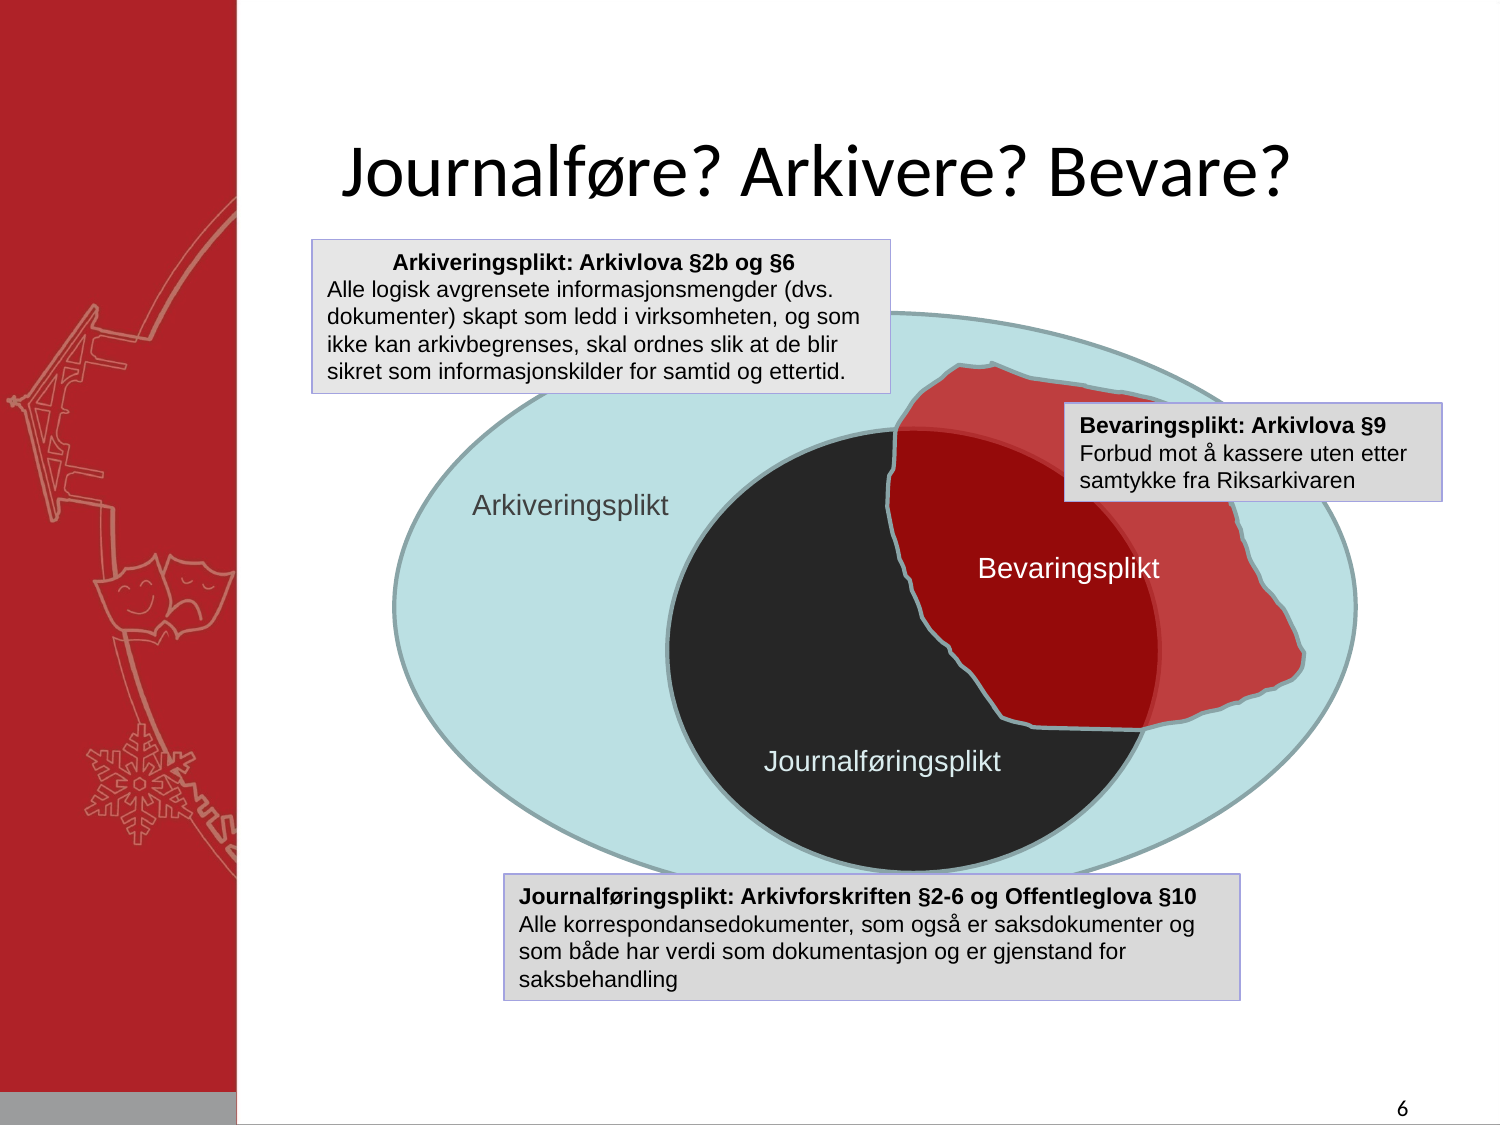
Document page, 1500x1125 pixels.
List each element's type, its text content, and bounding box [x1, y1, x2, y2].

text_box Bevaringsplikt: Arkivlova §9 Forbud mot å kassere uten etter samtykke fra Riksarkivaren [1064, 403, 1442, 502]
text_box Journalføringsplikt [748, 734, 1018, 785]
text_box Arkiveringsplikt [457, 478, 686, 530]
text_box Bevaringsplikt [962, 541, 1177, 592]
text_box [1381, 1086, 1483, 1119]
text_box Arkiveringsplikt: Arkivlova §2b og §6 Alle logisk avgrensete informasjonsmengder (dvs. dokumenter) skapt som ledd i virksomheten, og som ikke kan arkivbegrenses, skal ordnes slik at de blir sikret som informasjonskilder for samtid og ettertid. [311, 239, 891, 394]
text_box Journalføringsplikt: Arkivforskriften §2-6 og Offentleglova §10 Alle korrespondansedokumenter, som også er saksdokumenter og som både har verdi som dokumentasjon og er gjenstand for saksbehandling [503, 874, 1240, 1001]
title Journalføre? Arkivere? Bevare? [341, 29, 1477, 219]
text_box [394, 312, 1356, 873]
